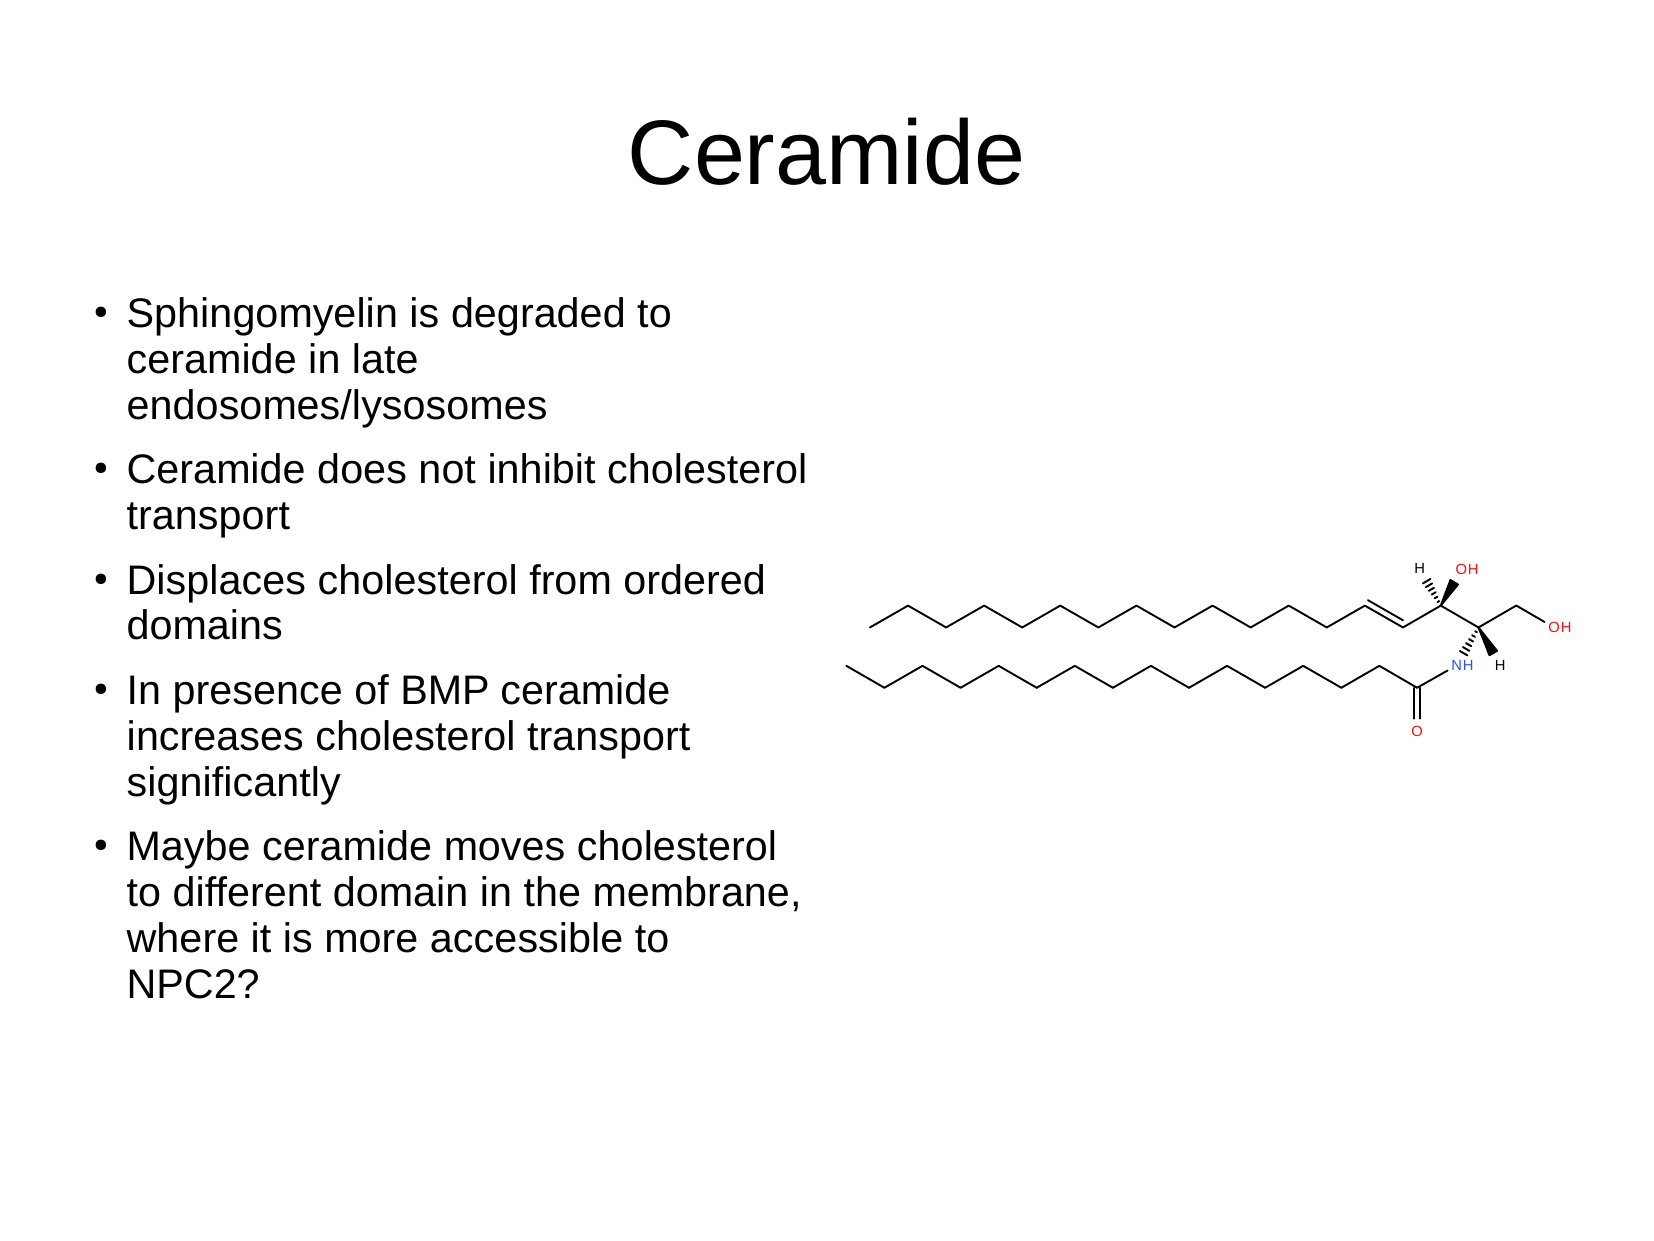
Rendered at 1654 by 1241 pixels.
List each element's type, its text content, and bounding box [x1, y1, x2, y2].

list Sphingomyelin is degraded to ceramide in late endosomes/lysosomes Ceramide does not inhibit cholesterol transport Displaces cholesterol from ordered domains In presence of BMP ceramide increases cholesterol transport significantly Maybe ceramide moves cholesterol to different domain in the membrane, where it is more accessible to NPC2? [82, 290, 809, 1010]
picture [845, 562, 1572, 738]
title Ceramide [82, 49, 1571, 257]
